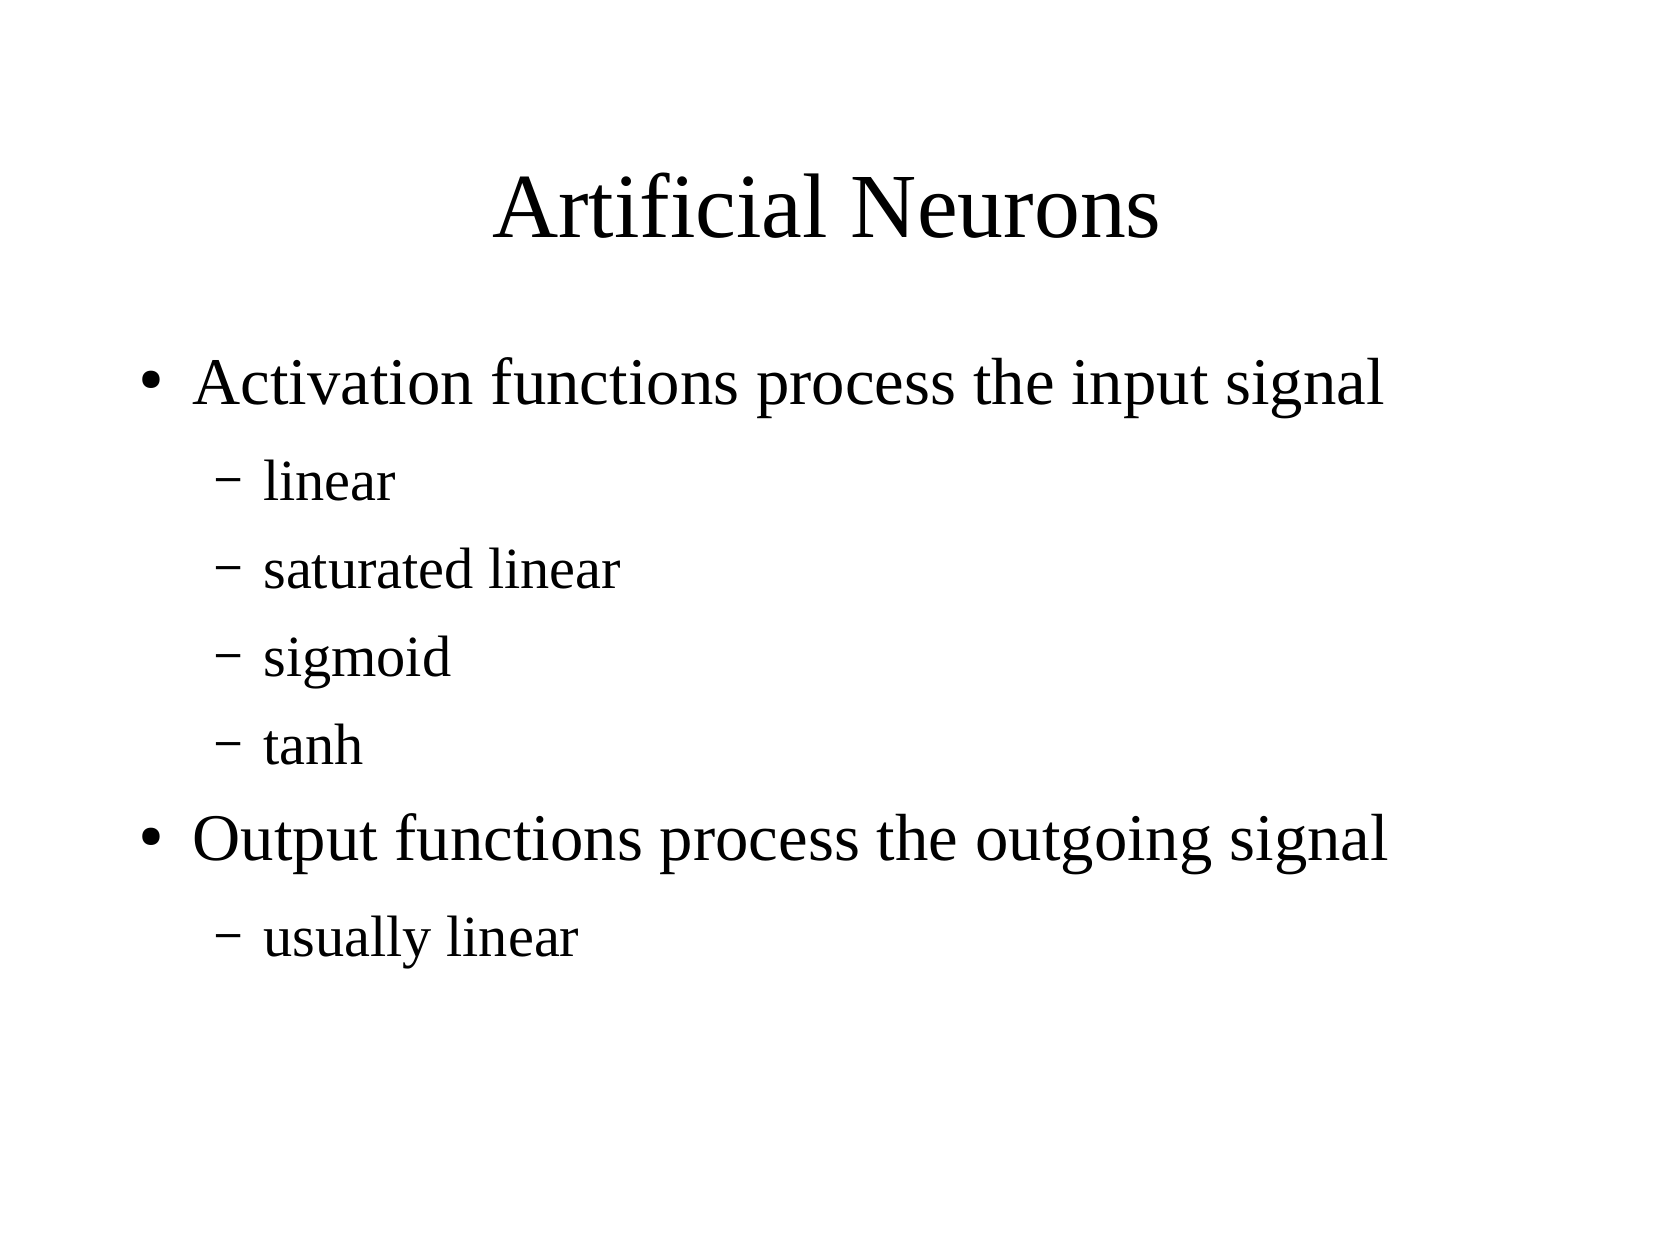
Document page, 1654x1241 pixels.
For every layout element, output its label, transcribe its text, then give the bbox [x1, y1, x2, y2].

title Artificial Neurons [121, 102, 1534, 311]
list Activation functions process the input signal linear saturated linear sigmoid tanh Output functions process the outgoing signal usually linear [121, 344, 1534, 1127]
